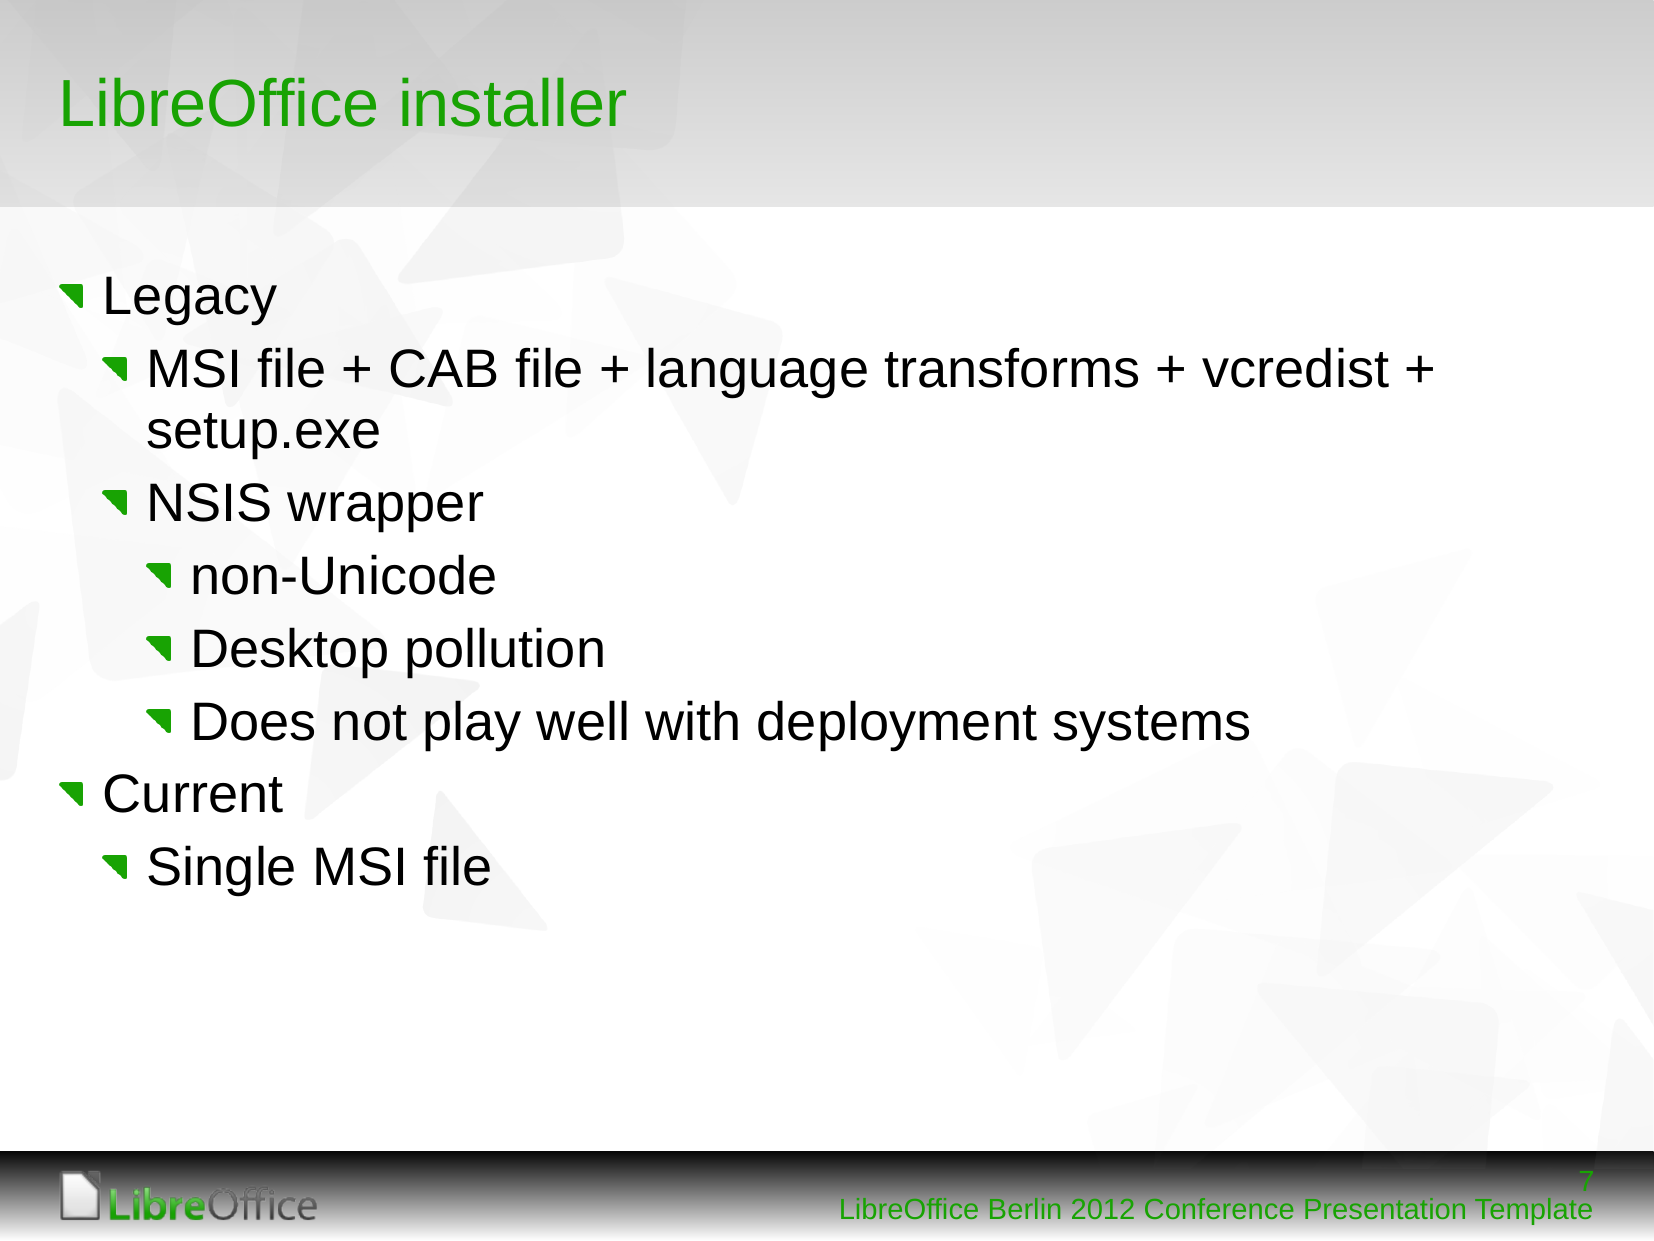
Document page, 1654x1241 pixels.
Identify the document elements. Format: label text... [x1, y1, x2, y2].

picture [0, 0, 783, 931]
picture [915, 548, 1654, 1169]
picture [41, 1152, 337, 1240]
list Legacy MSI file + CAB file + language transforms + vcredist + setup.exe NSIS wrapper non-Unicode Desktop pollution Does not play well with deployment systems Current Single MSI file [59, 265, 1595, 1114]
title LibreOffice installer [59, 29, 1595, 178]
